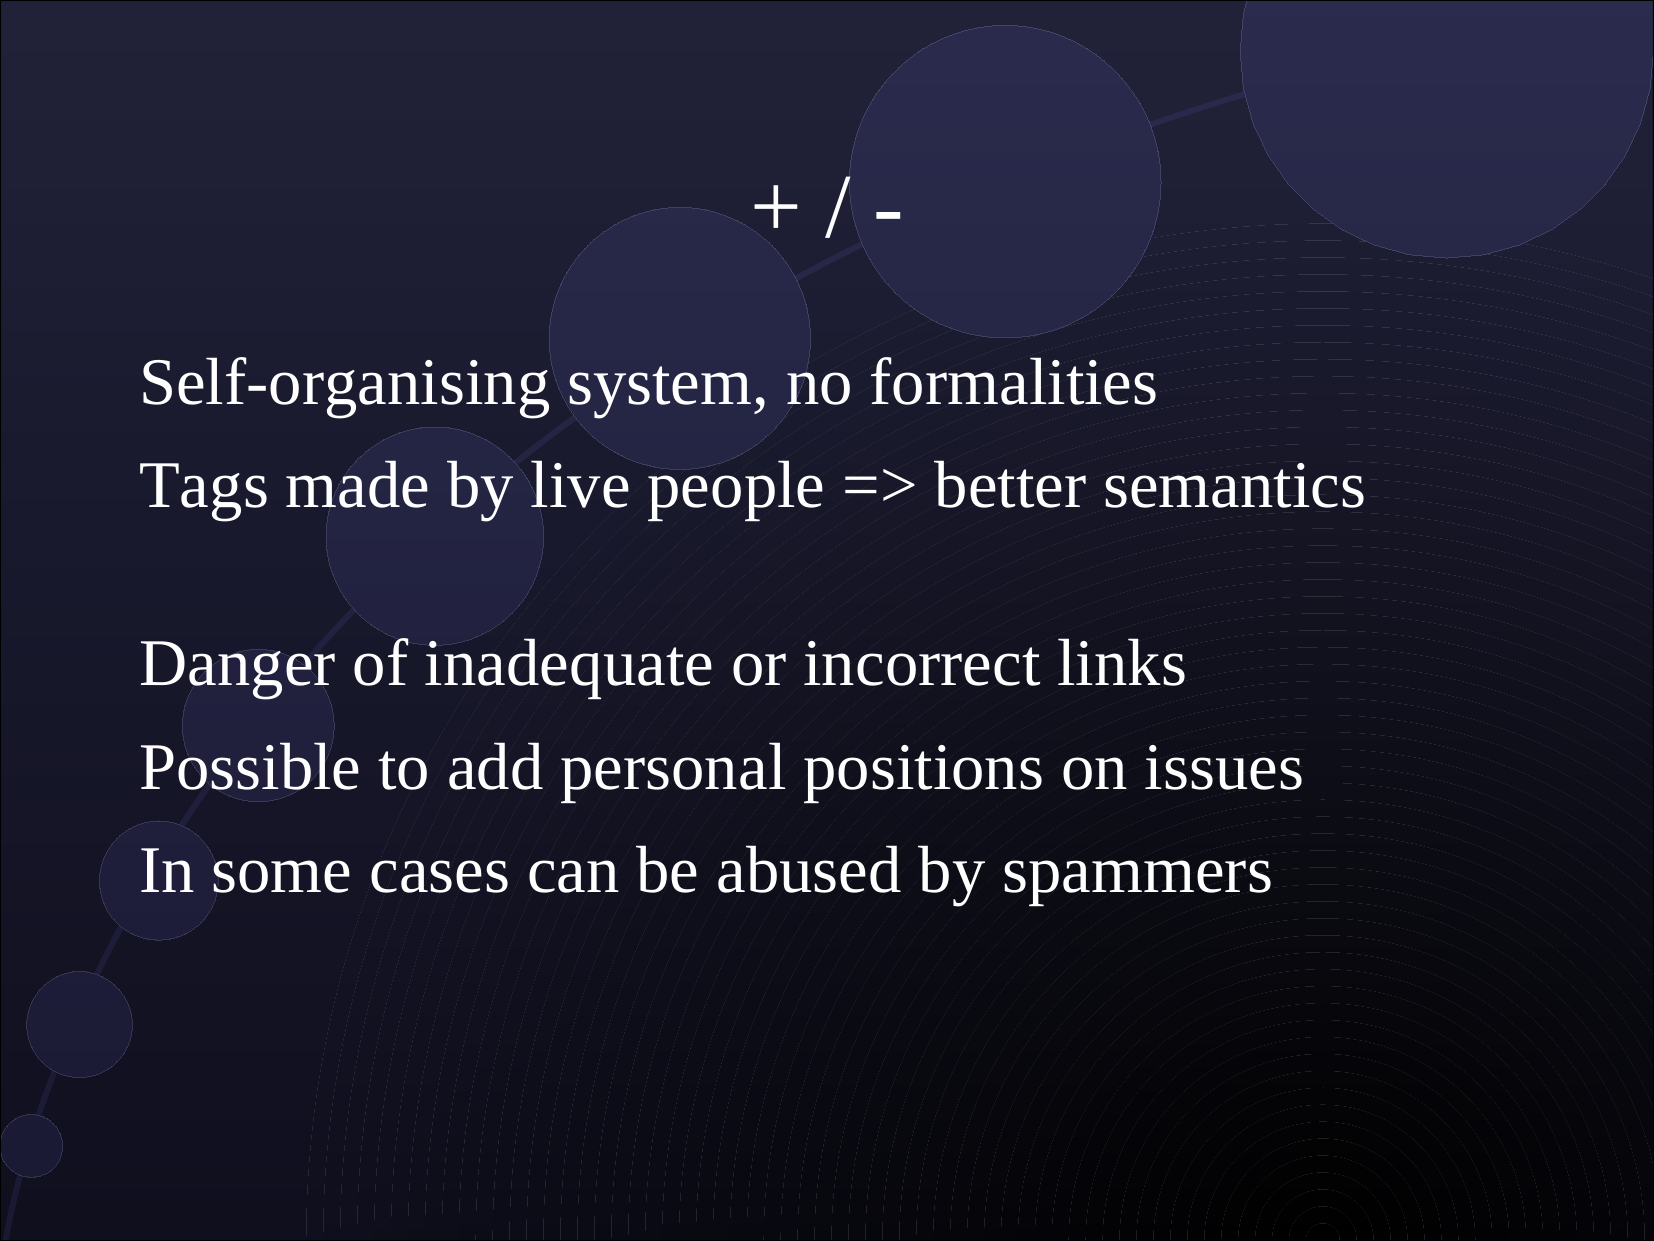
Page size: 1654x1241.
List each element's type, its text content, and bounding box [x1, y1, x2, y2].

title + / - [121, 102, 1534, 311]
list Self-organising system, no formalities Tags made by live people => better semantics Danger of inadequate or incorrect links Possible to add personal positions on issues In some cases can be abused by spammers [121, 344, 1534, 1127]
